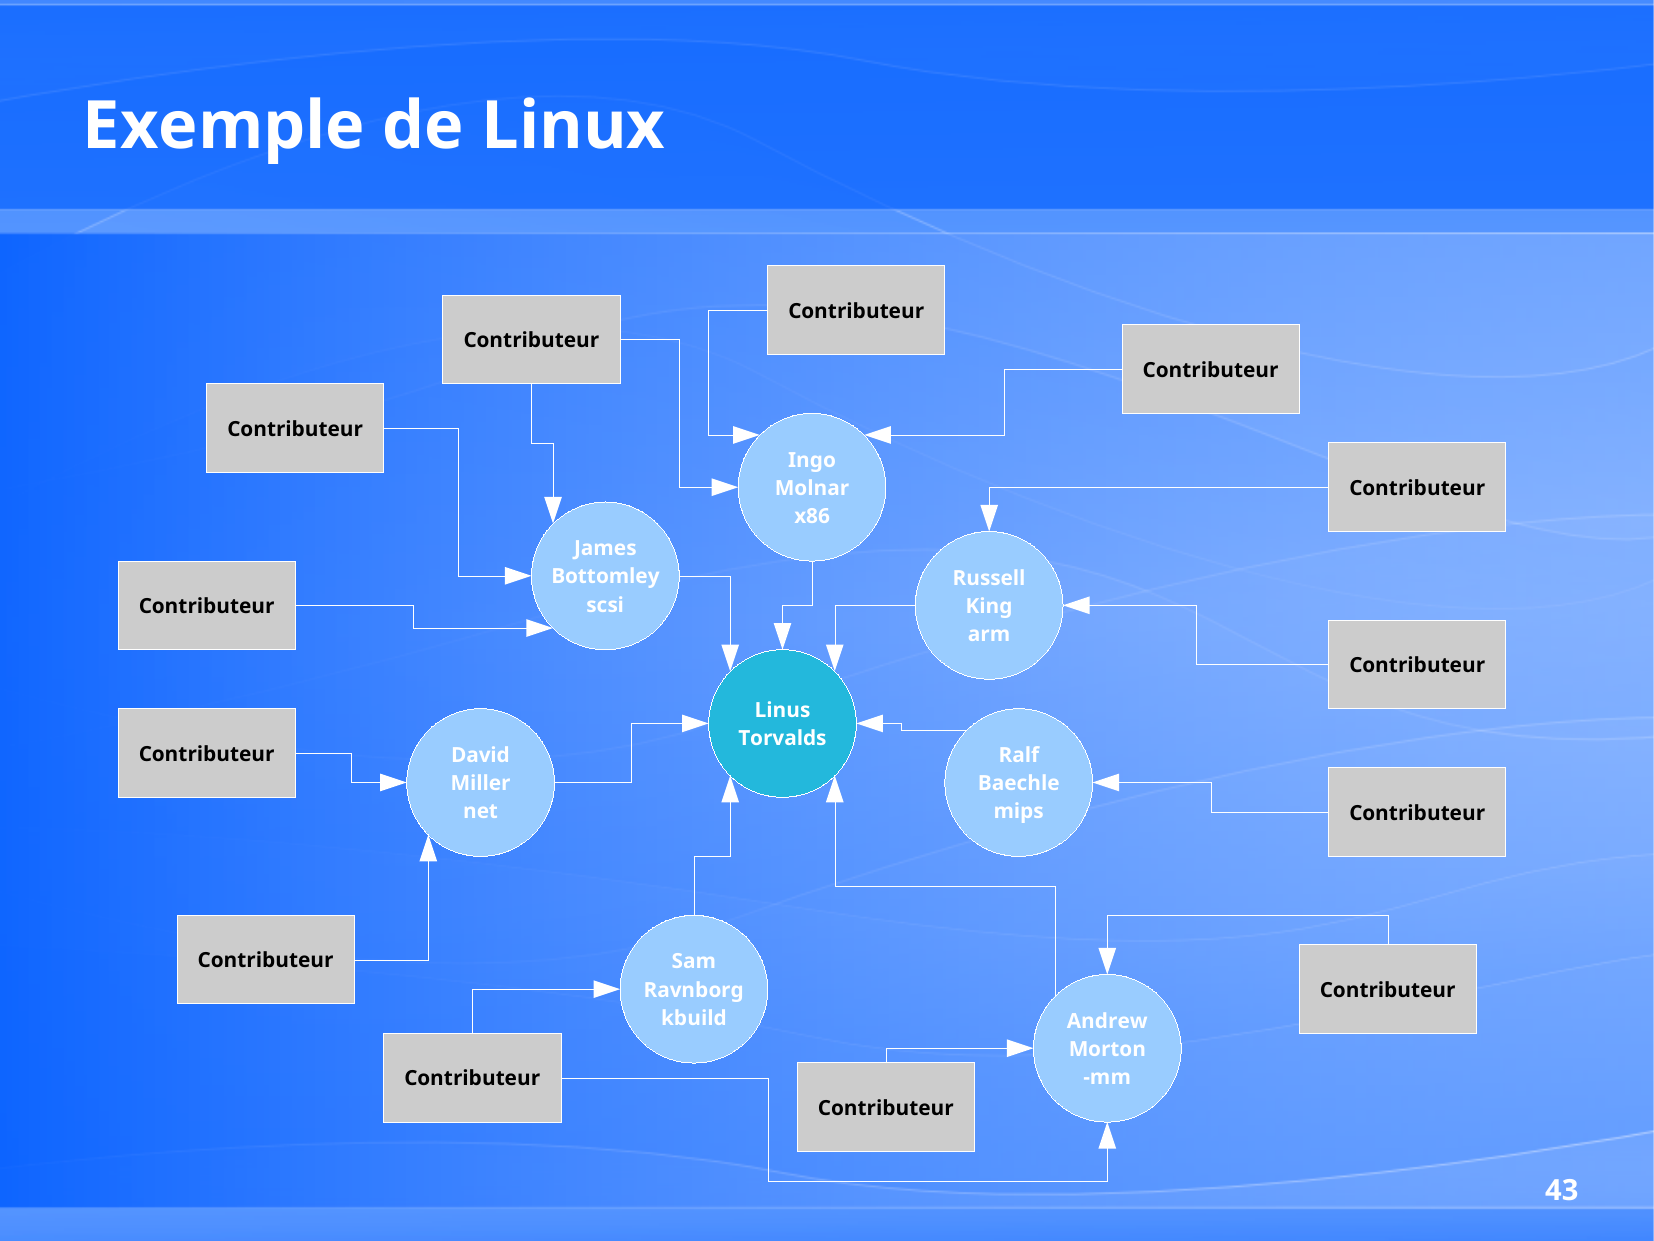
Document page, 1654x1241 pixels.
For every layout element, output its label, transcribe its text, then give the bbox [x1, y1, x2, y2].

text_box Contributeur [1328, 620, 1506, 709]
text_box David Miller net [407, 708, 555, 856]
text_box James Bottomley scsi [531, 501, 680, 650]
text_box Contributeur [118, 561, 296, 650]
text_box Contributeur [177, 915, 355, 1004]
picture [0, 0, 1654, 1241]
text_box Ralf Baechle mips [944, 708, 1093, 857]
text_box Contributeur [1328, 767, 1506, 857]
text_box Contributeur [767, 265, 945, 355]
text_box Contributeur [1122, 324, 1300, 414]
text_box Contributeur [383, 1033, 562, 1123]
text_box Contributeur [1328, 442, 1506, 532]
text_box Contributeur [1299, 944, 1477, 1034]
text_box Ingo Molnar x86 [738, 413, 886, 562]
text_box Sam Ravnborg kbuild [620, 915, 768, 1064]
text_box Russell King arm [915, 531, 1064, 680]
text_box Linus Torvalds [708, 649, 857, 798]
text_box Contributeur [442, 295, 621, 384]
title Exemple de Linux [23, 15, 1625, 229]
text_box Contributeur [118, 708, 296, 798]
text_box Contributeur [797, 1062, 975, 1152]
text_box Andrew Morton -mm [1033, 974, 1182, 1123]
text_box Contributeur [206, 383, 384, 473]
